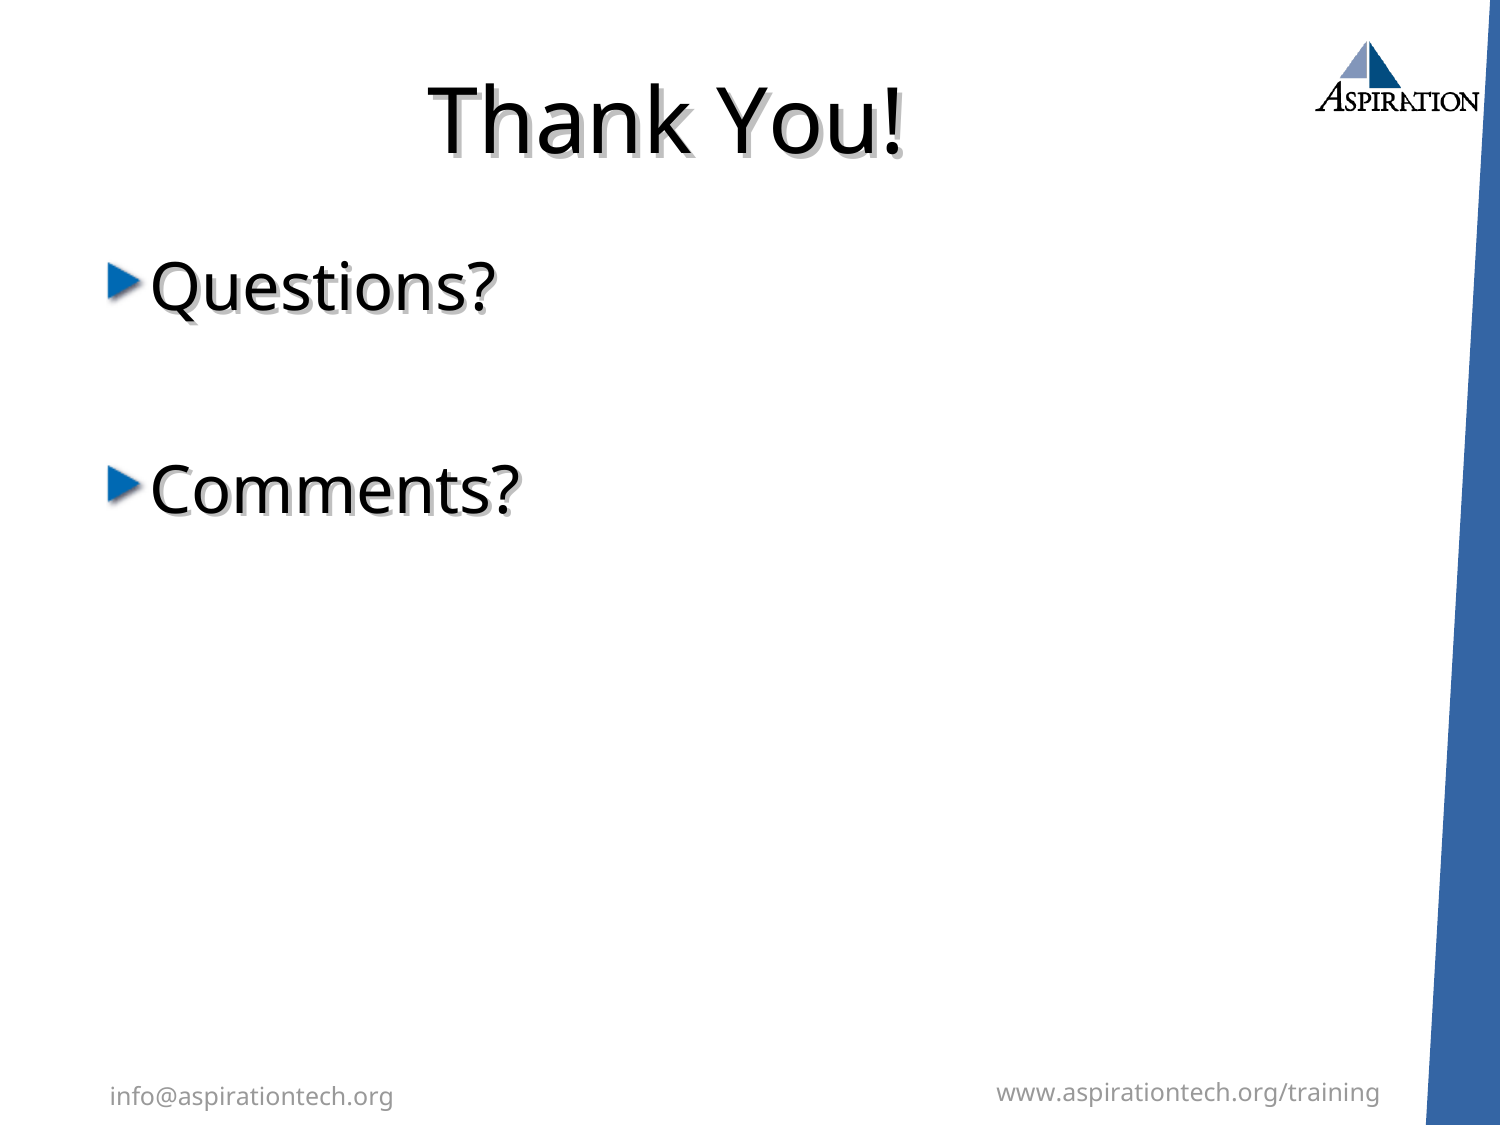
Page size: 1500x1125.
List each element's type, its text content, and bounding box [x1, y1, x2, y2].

list Questions? Comments? [49, 238, 1447, 892]
title Thank You! [49, 19, 1284, 206]
picture [1315, 41, 1480, 120]
